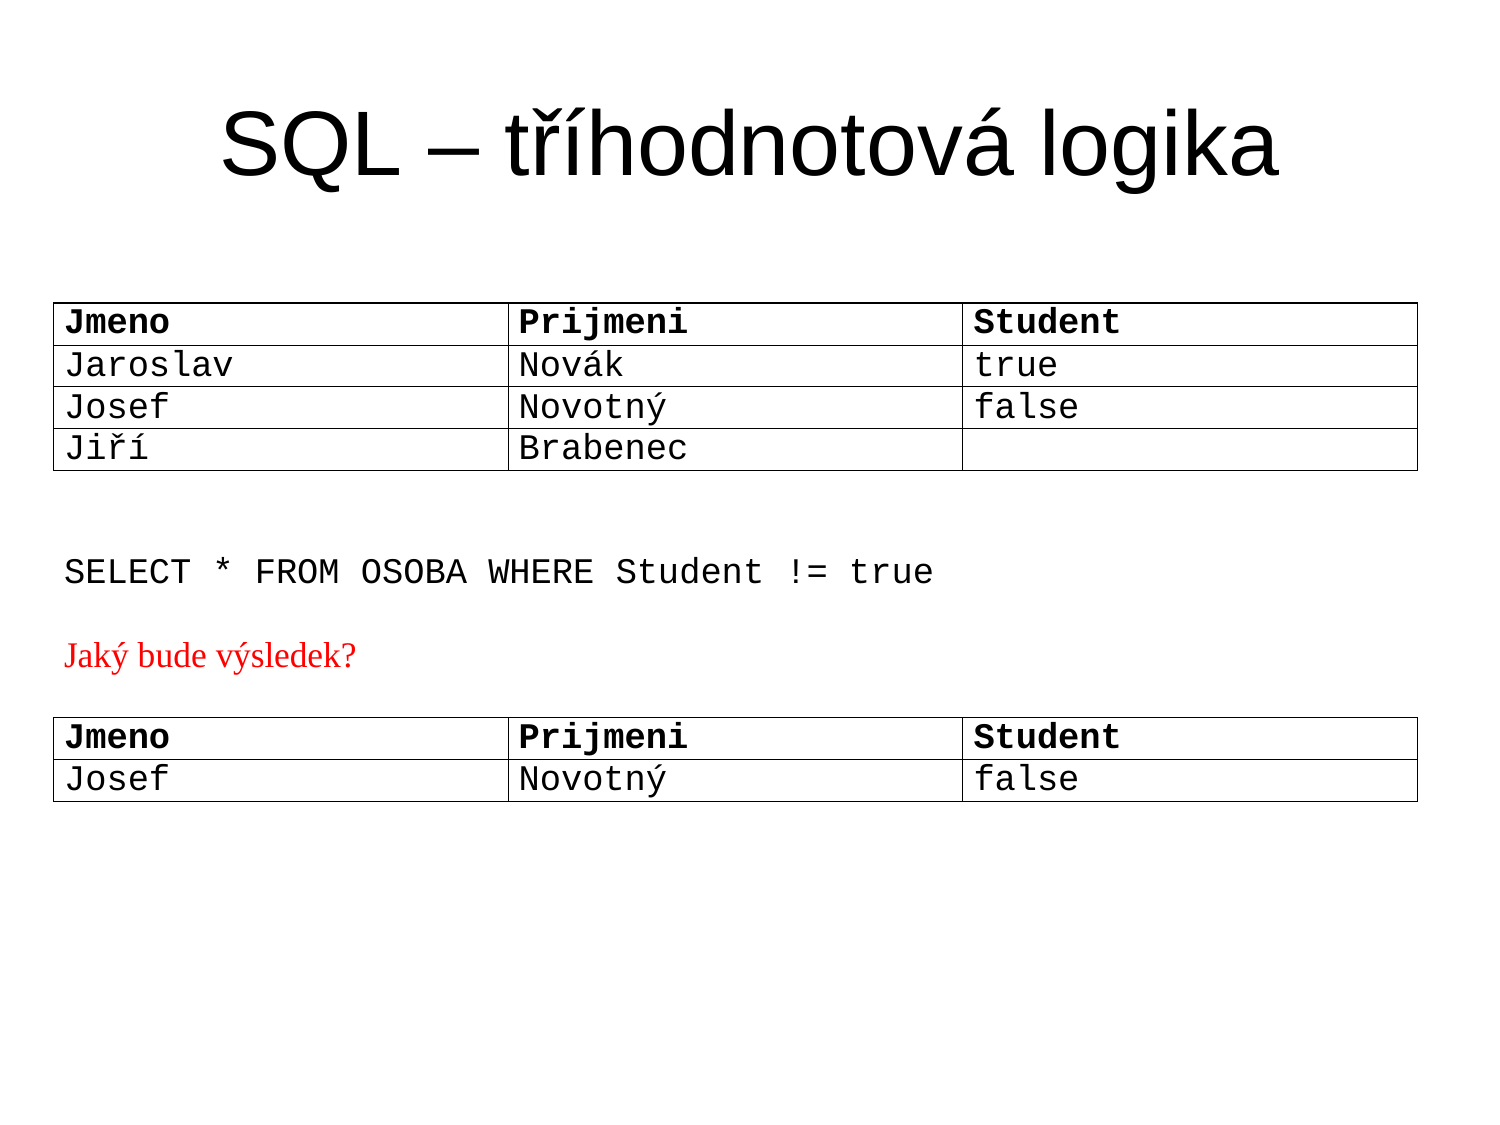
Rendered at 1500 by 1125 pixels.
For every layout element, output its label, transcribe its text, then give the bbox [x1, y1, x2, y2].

title SQL – tříhodnotová logika [75, 45, 1425, 233]
chart [53, 302, 1421, 1072]
